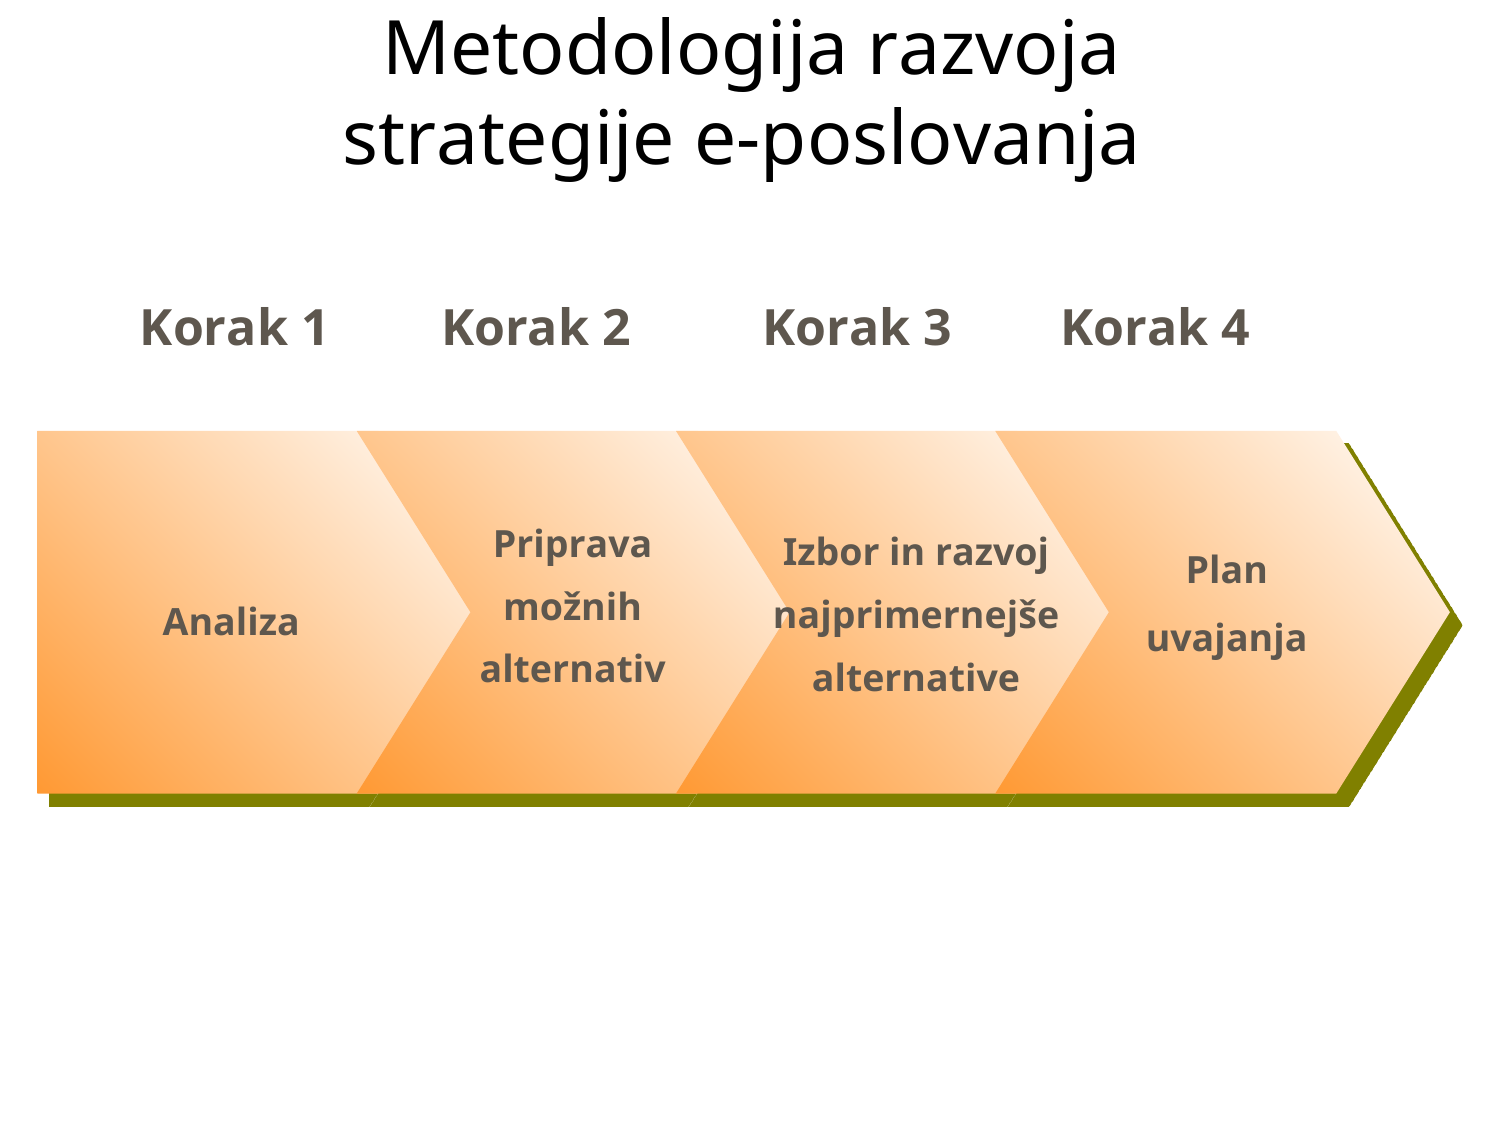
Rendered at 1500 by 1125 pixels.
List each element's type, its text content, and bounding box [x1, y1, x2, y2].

text_box [37, 430, 1450, 794]
text_box Korak 4 [1035, 287, 1276, 363]
text_box Analiza [87, 572, 376, 652]
text_box Priprava možnih alternativ [424, 493, 721, 762]
text_box Korak 2 [421, 287, 650, 363]
text_box Izbor in razvoj najprimernejše alternative [755, 502, 1077, 708]
text_box Korak 3 [740, 287, 976, 363]
text_box Plan uvajanja [1064, 516, 1390, 667]
text_box Korak 1 [119, 287, 350, 363]
title Metodologija razvoja strategije e-poslovanja [40, 0, 1464, 188]
